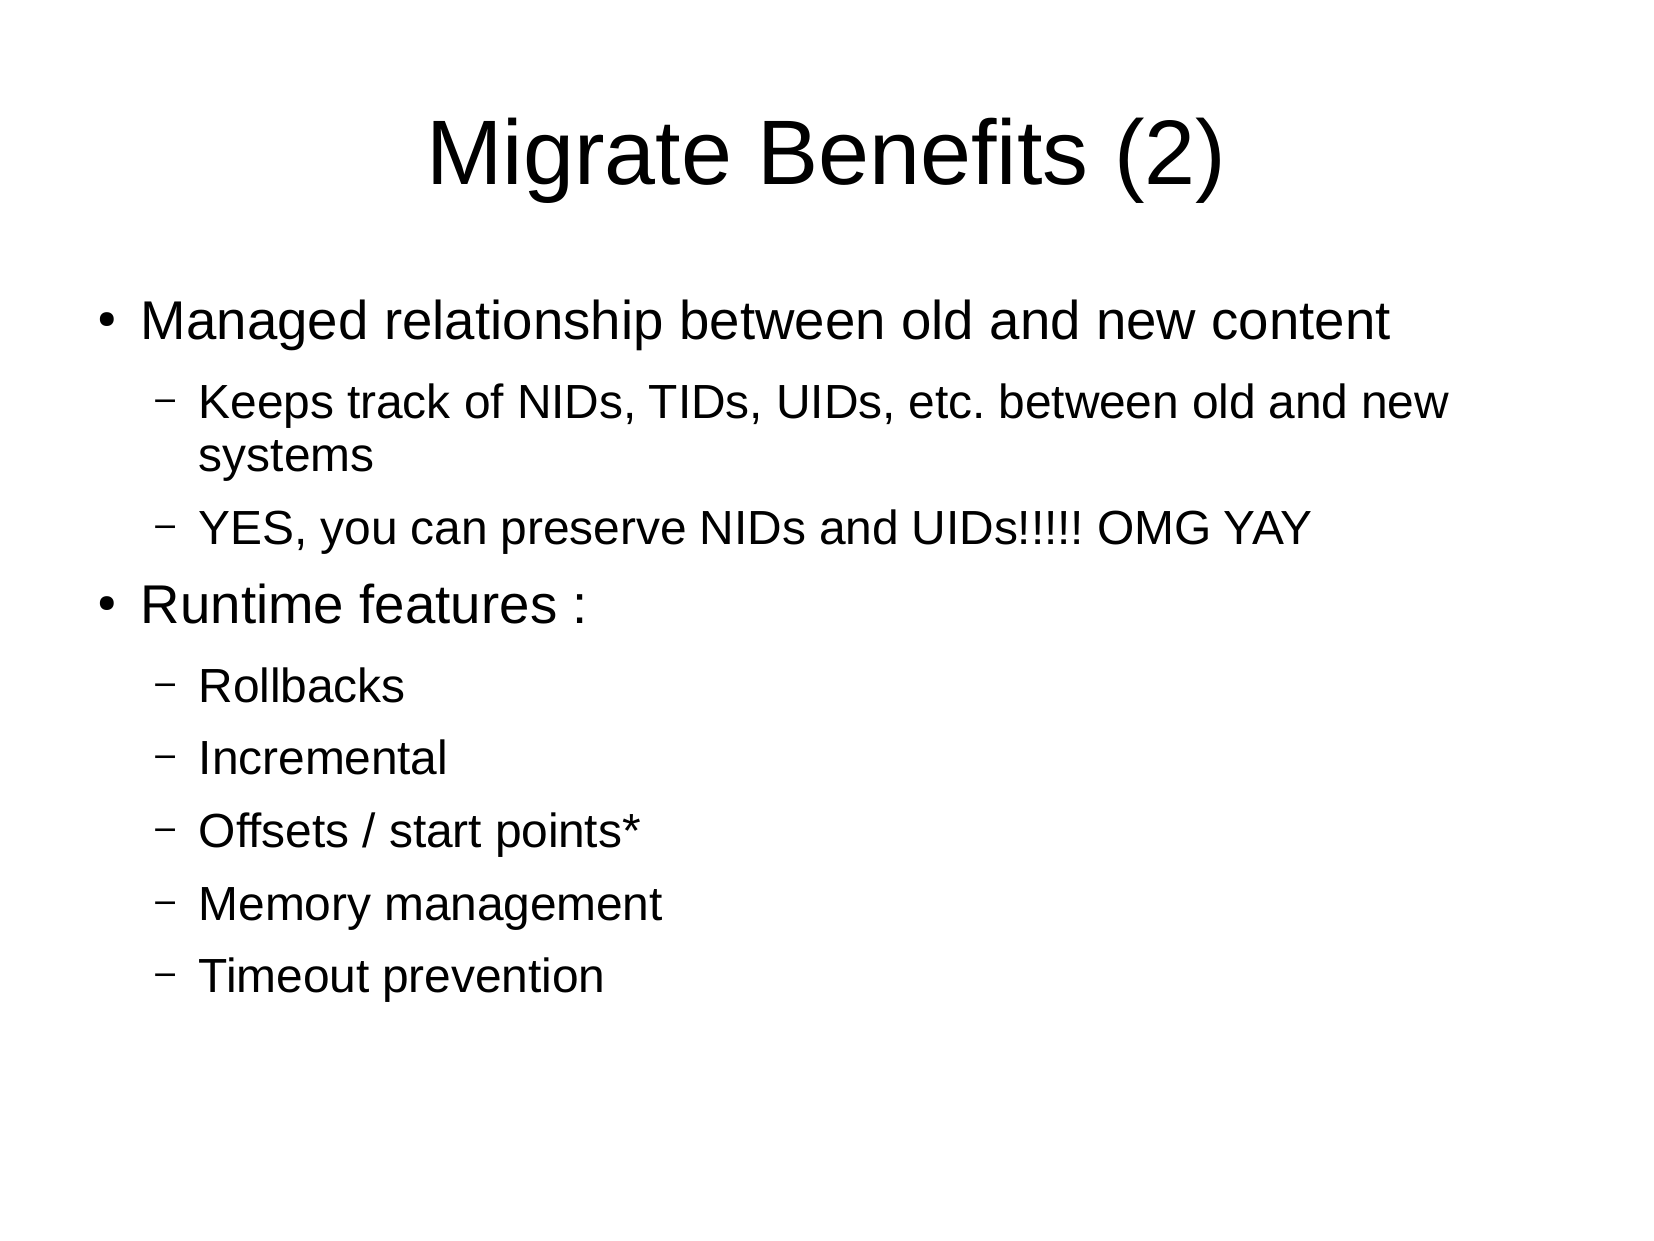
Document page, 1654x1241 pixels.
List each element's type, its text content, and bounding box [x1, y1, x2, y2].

title Migrate Benefits (2) [82, 49, 1571, 257]
list Managed relationship between old and new content Keeps track of NIDs, TIDs, UIDs, etc. between old and new systems YES, you can preserve NIDs and UIDs!!!!! OMG YAY Runtime features : Rollbacks Incremental Offsets / start points* Memory management Timeout prevention [82, 290, 1538, 1010]
